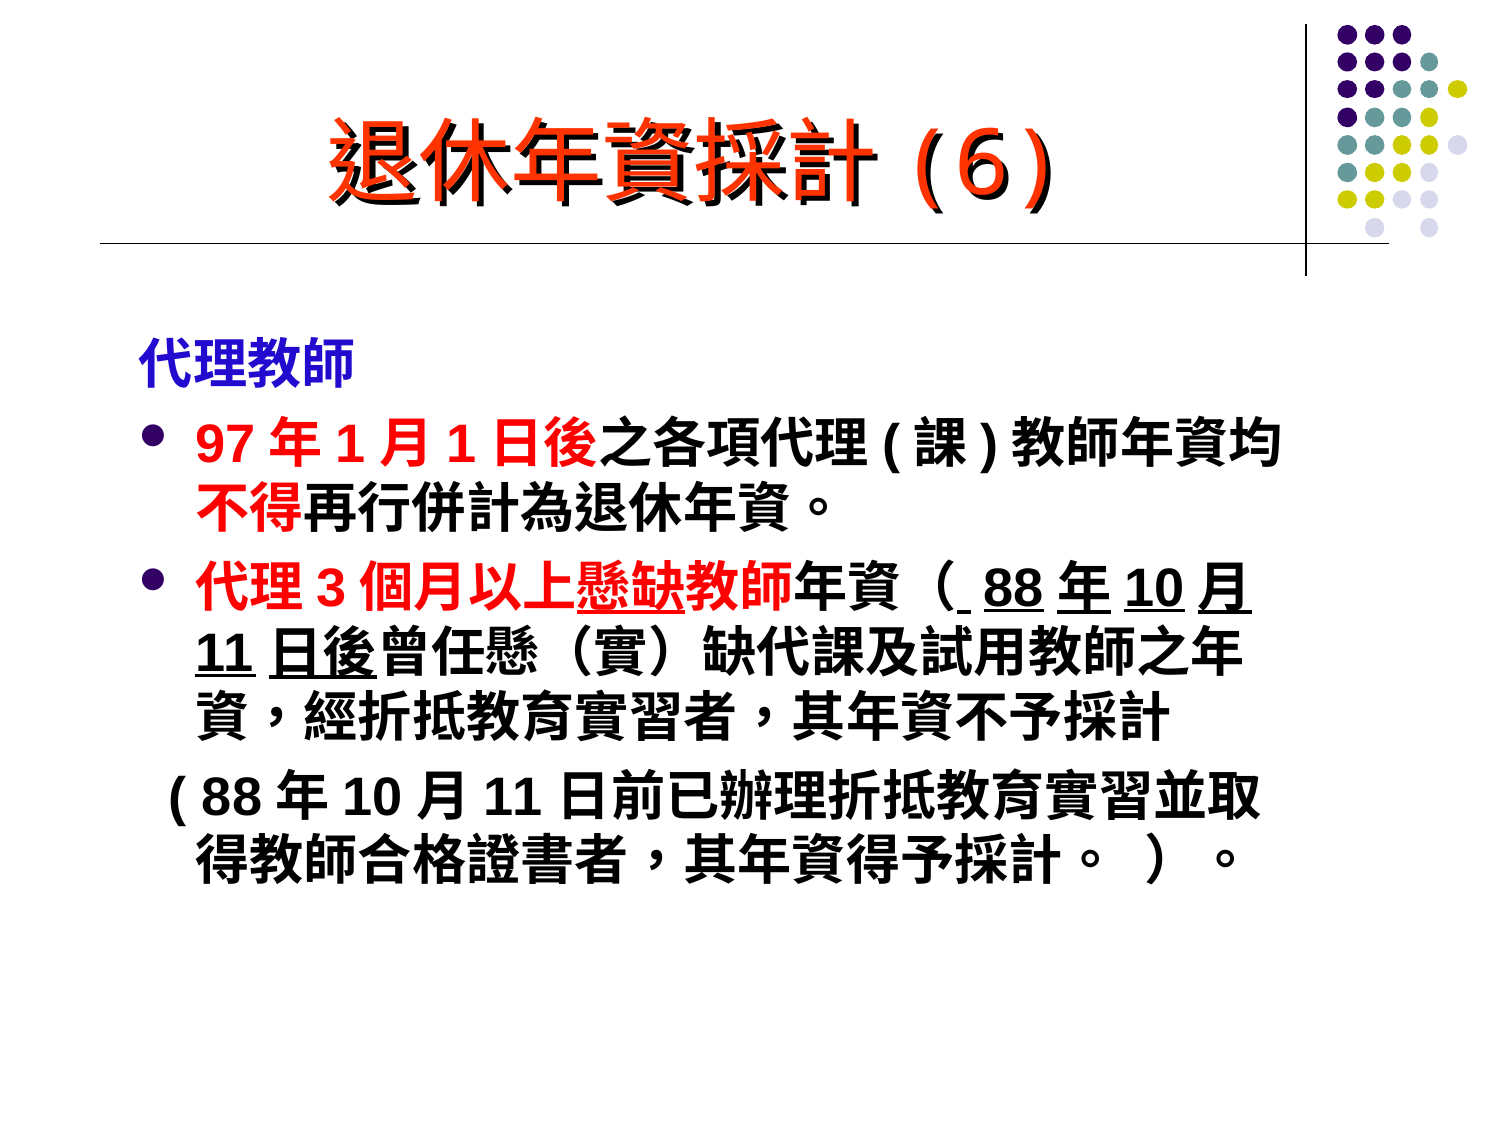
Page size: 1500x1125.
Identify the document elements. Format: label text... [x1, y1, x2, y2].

list 代理教師 97年1月1日後之各項代理(課)教師年資均不得再行併計為退休年資。 代理3個月以上懸缺教師年資（ 88年10月11日後曾任懸（實）缺代課及試用教師之年資，經折抵教育實習者，其年資不予採計 ( 88年10月11日前已辦理折抵教育實習並取得教師合格證書者，其年資得予採計。 ）。 [123, 244, 1306, 1083]
title 退休年資採計(6) [76, 78, 1315, 220]
